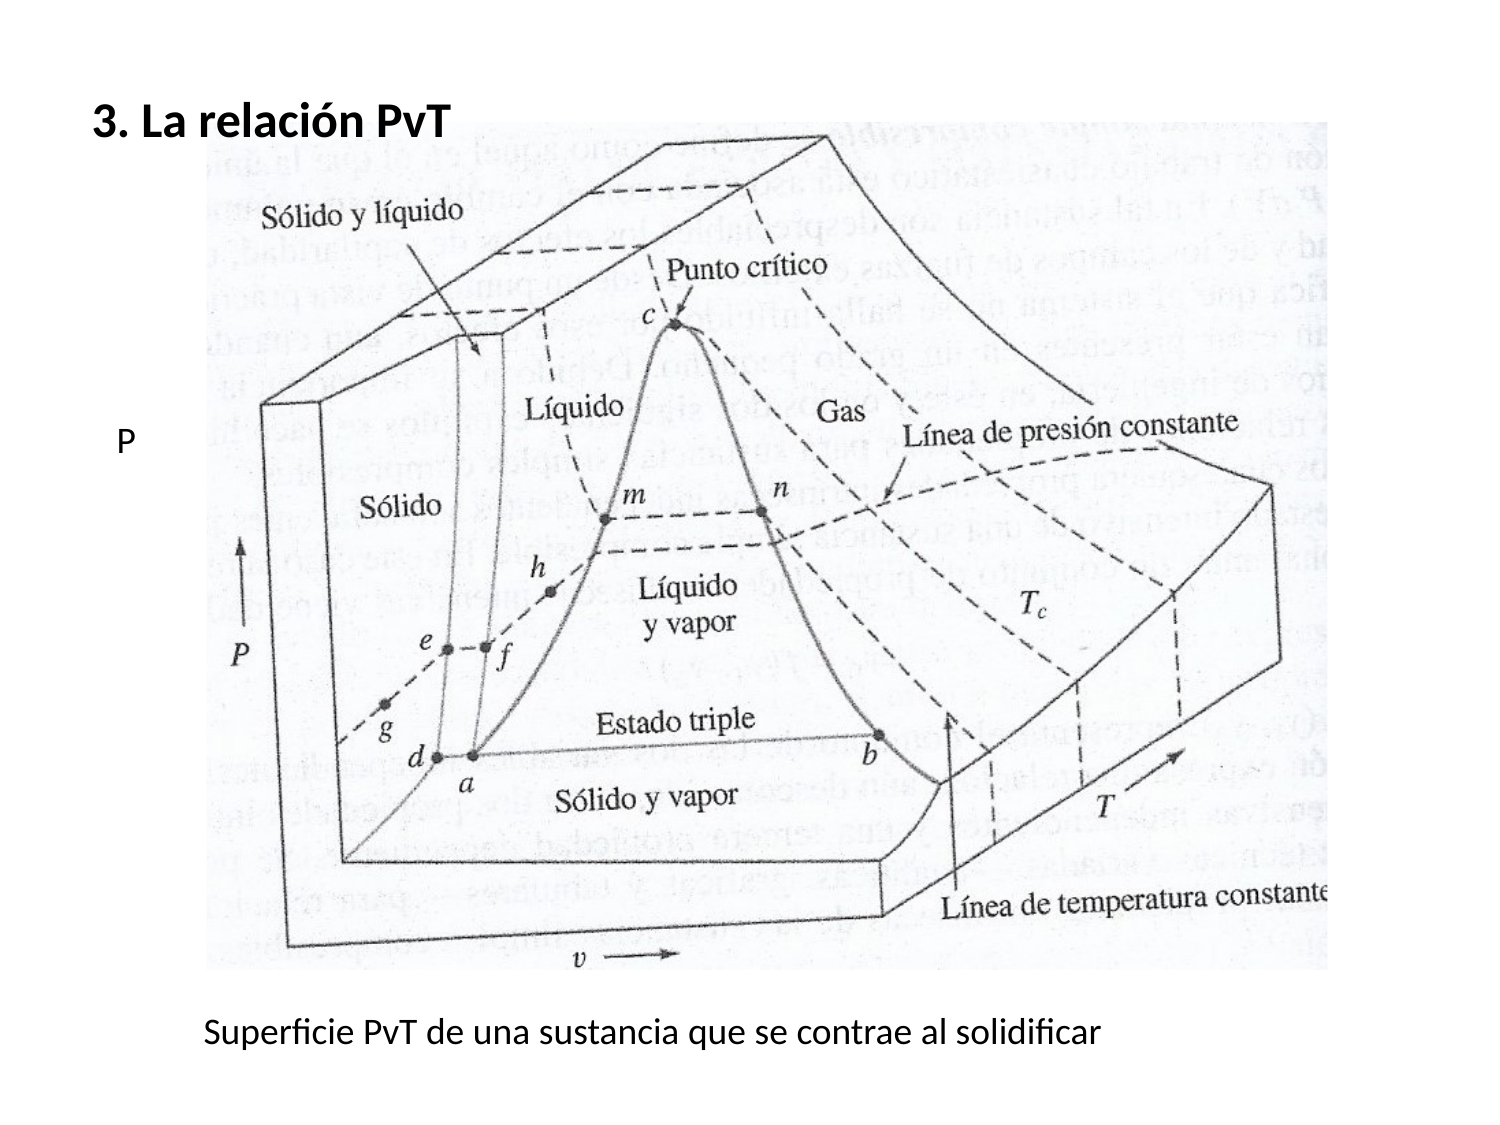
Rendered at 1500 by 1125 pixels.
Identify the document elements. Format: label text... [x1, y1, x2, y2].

picture [206, 212, 1328, 1000]
text_box 3. La relación PvT [76, 23, 1427, 212]
text_box Superficie PvT de una sustancia que se contrae al solidificar [188, 999, 1118, 1060]
text_box P [101, 408, 151, 469]
